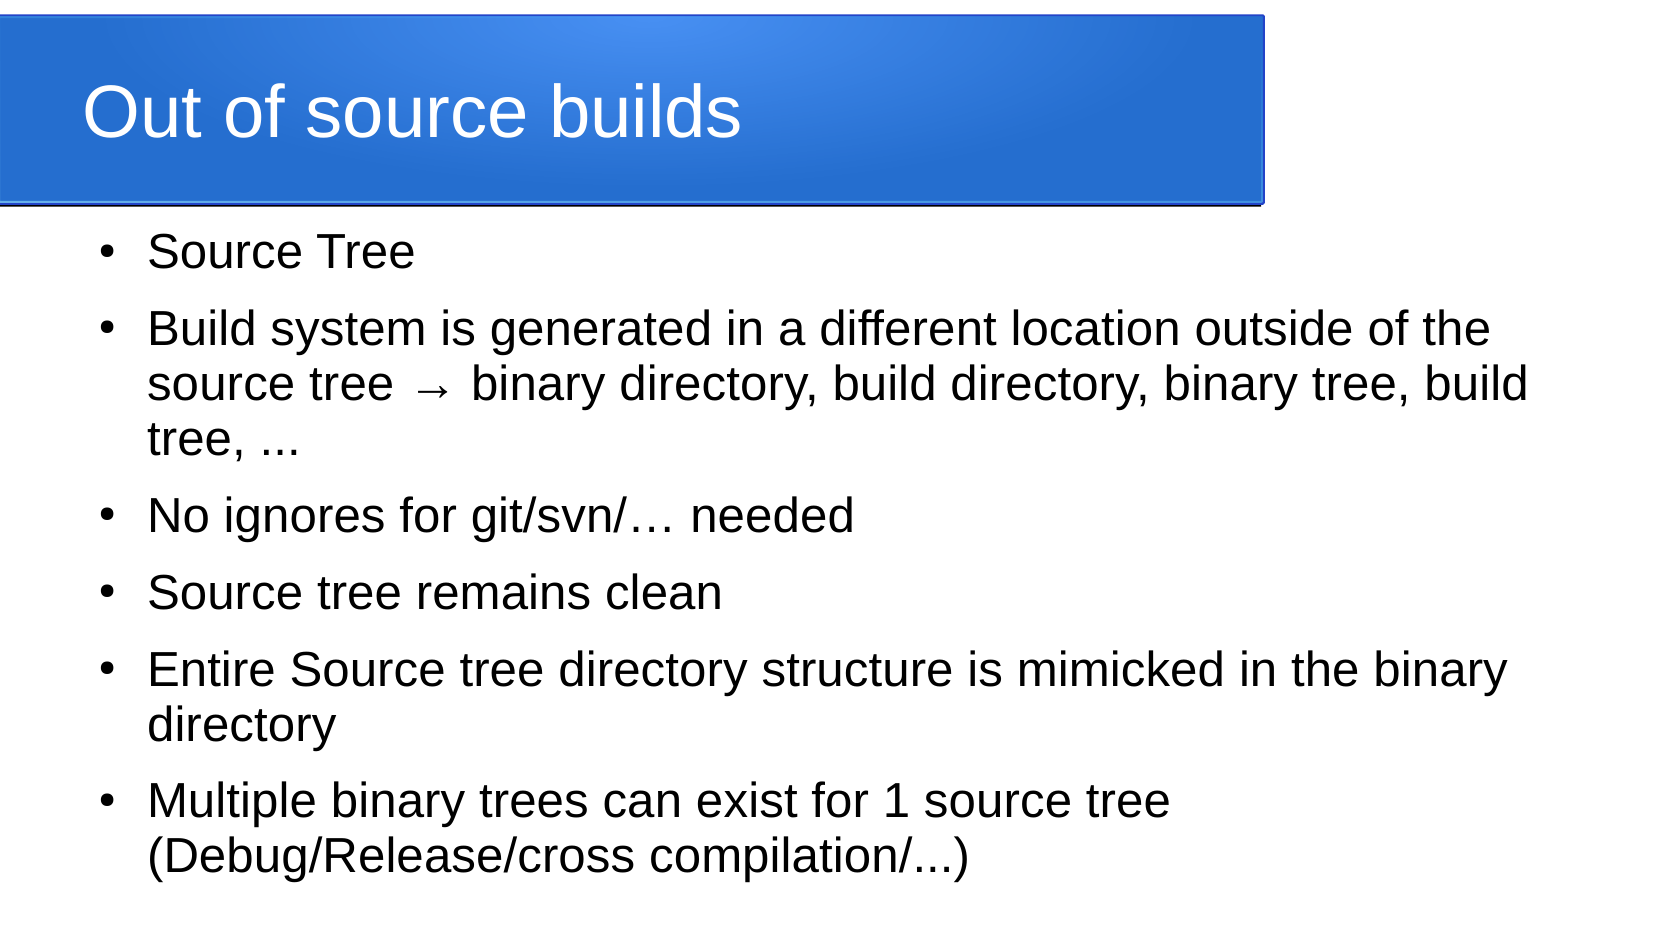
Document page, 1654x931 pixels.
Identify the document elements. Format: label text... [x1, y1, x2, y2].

list Source Tree Build system is generated in a different location outside of the source tree → binary directory, build directory, binary tree, build tree, ... No ignores for git/svn/… needed Source tree remains clean Entire Source tree directory structure is mimicked in the binary directory Multiple binary trees can exist for 1 source tree (Debug/Release/cross compilation/...) [82, 224, 1591, 886]
title Out of source builds [82, 35, 1235, 189]
